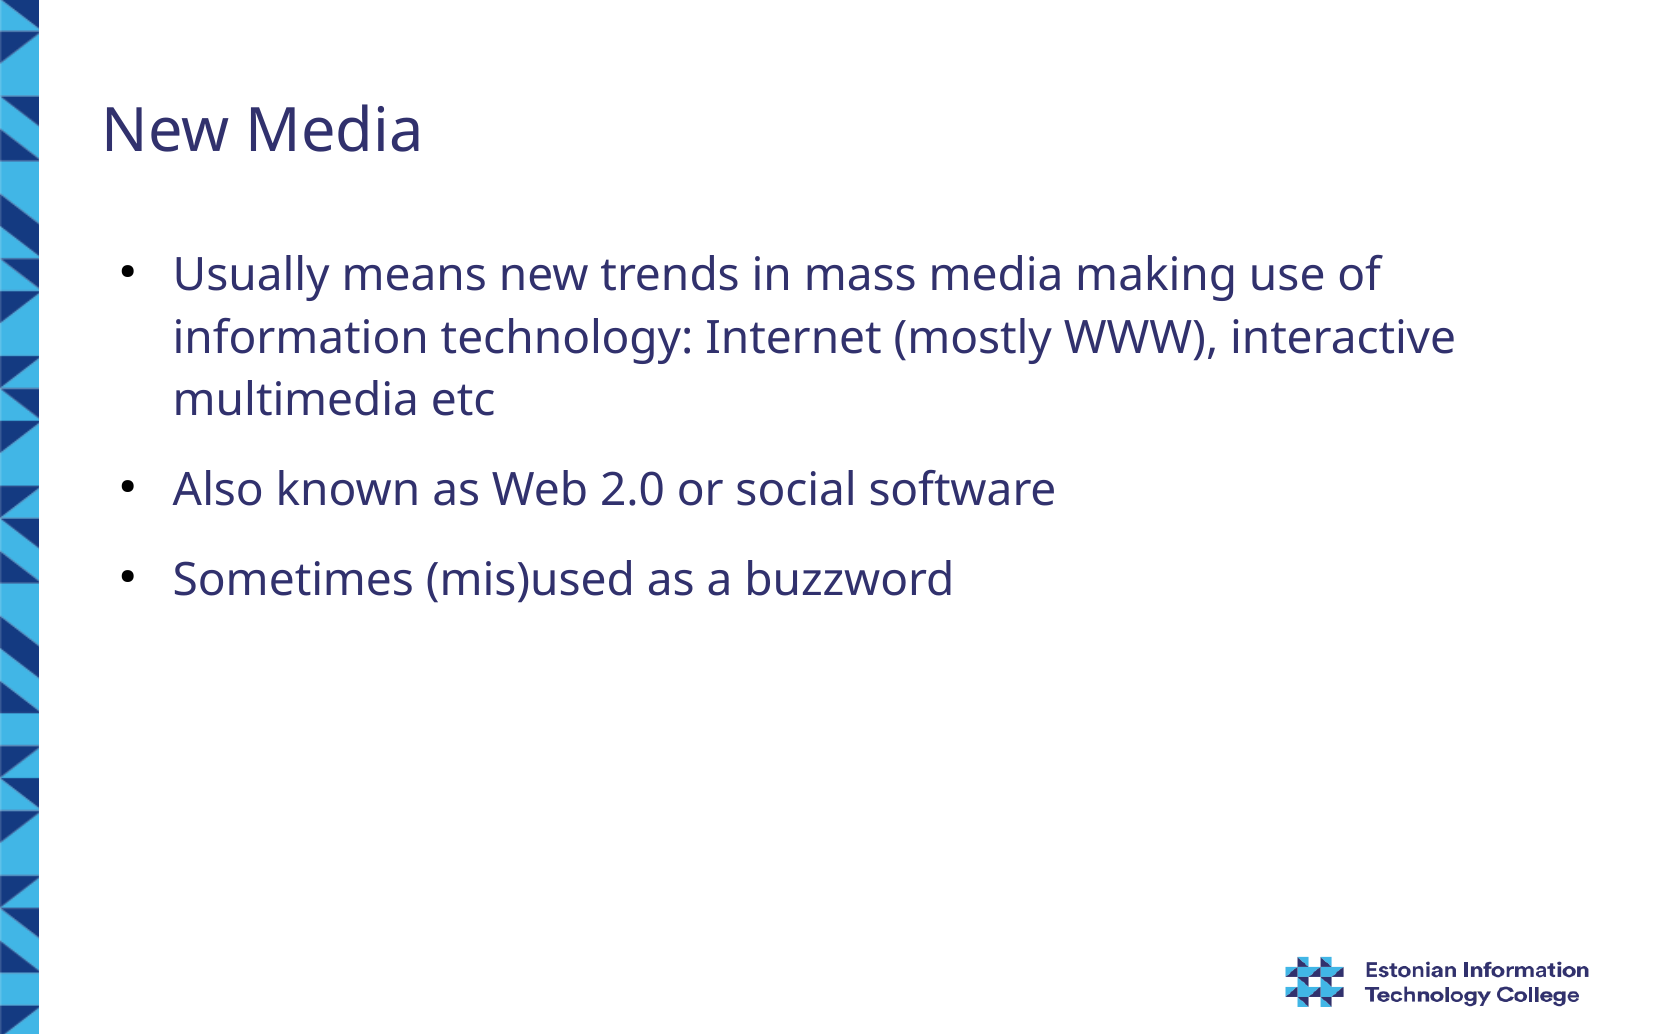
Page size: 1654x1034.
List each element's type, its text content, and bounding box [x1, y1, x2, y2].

title New Media [101, 41, 1224, 214]
list Usually means new trends in mass media making use of information technology: Internet (mostly WWW), interactive multimedia etc Also known as Web 2.0 or social software Sometimes (mis)used as a buzzword [101, 241, 1591, 924]
